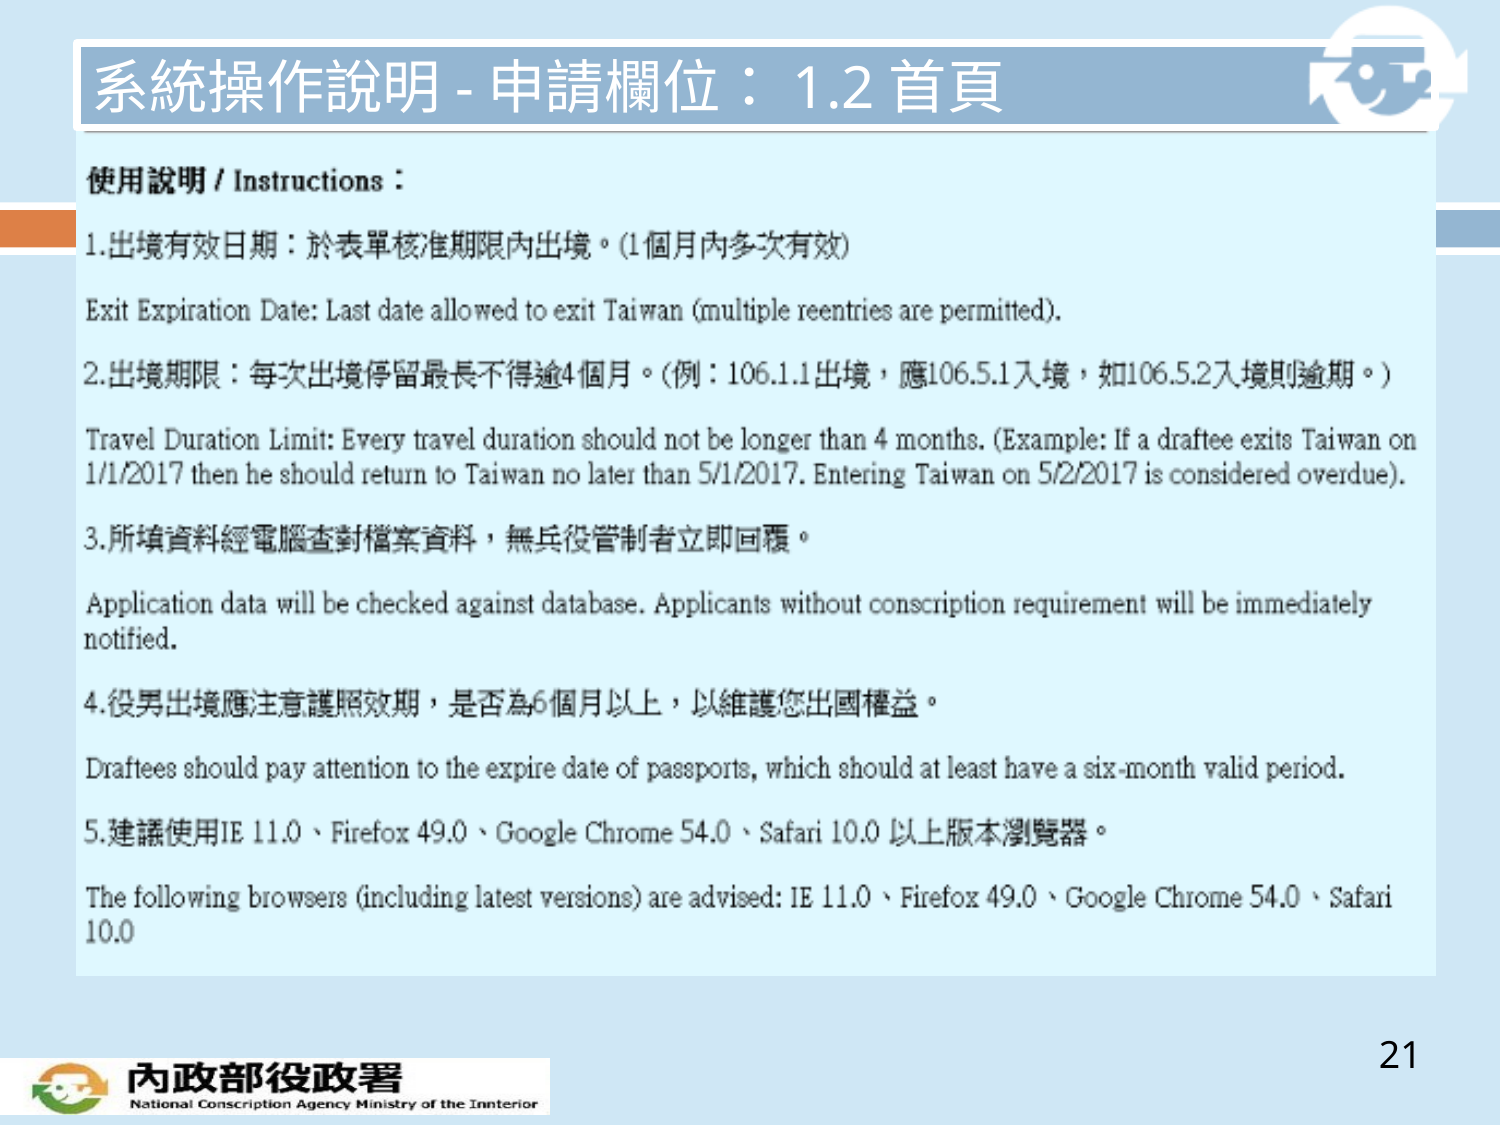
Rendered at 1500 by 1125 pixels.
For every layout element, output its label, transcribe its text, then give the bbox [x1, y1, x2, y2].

picture [76, 0, 1473, 976]
picture [0, 1058, 550, 1115]
text_box 系統操作說明-申請欄位：1.2首頁 [76, 42, 1305, 128]
slide_number <編號> [1364, 1023, 1452, 1086]
